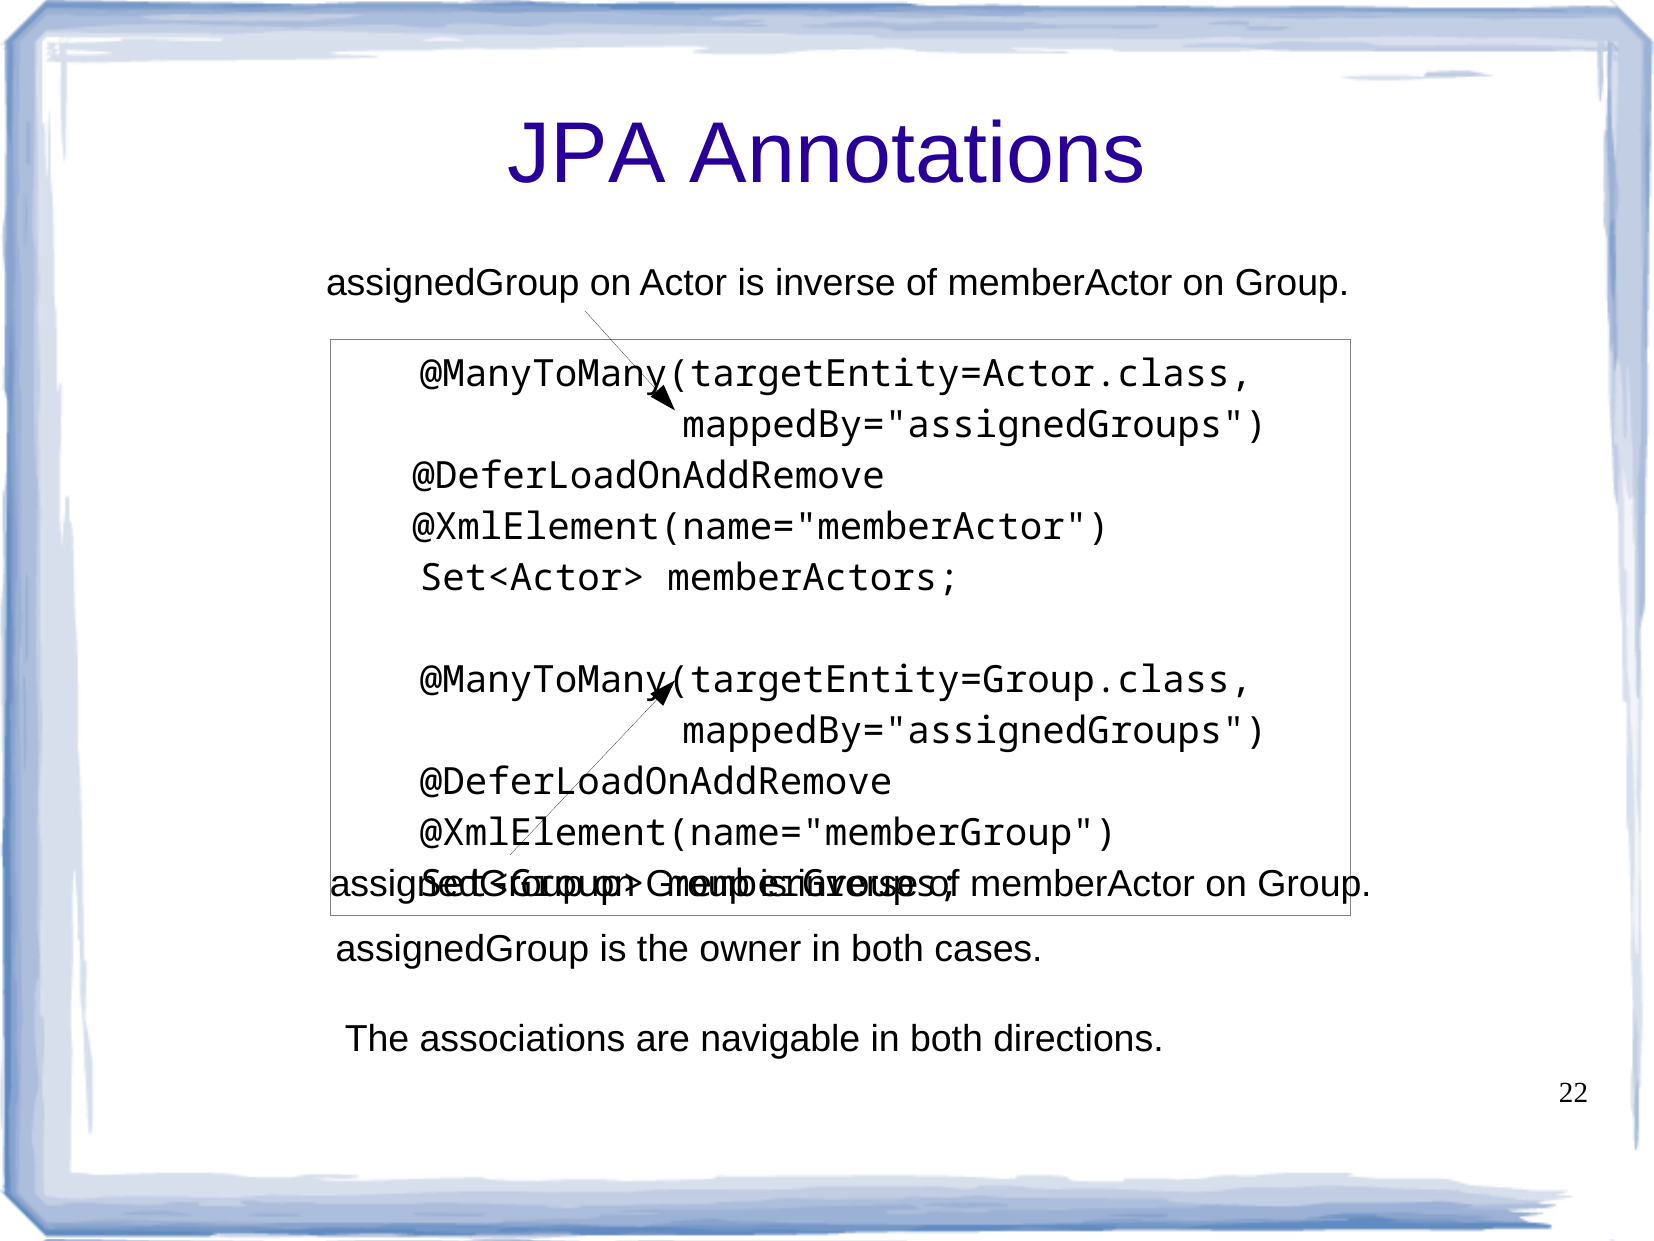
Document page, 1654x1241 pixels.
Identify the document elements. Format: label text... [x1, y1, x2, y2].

text_box The associations are navigable in both directions. [330, 1009, 1180, 1067]
text_box assignedGroup on Actor is inverse of memberActor on Group. [311, 254, 1366, 311]
title JPA Annotations [82, 49, 1571, 257]
picture [0, 0, 1654, 1241]
text_box assignedGroup is the owner in both cases. [320, 920, 1058, 978]
text_box @ManyToMany(targetEntity=Actor.class, mappedBy="assignedGroups") @DeferLoadOnAddRemove @XmlElement(name="memberActor") Set<Actor> memberActors; @ManyToMany(targetEntity=Group.class, mappedBy="assignedGroups") @DeferLoadOnAddRemove @XmlElement(name="memberGroup") Set<Group> memberGroups; [330, 339, 1351, 854]
text_box assignedGroup on Group is inverse of memberActor on Group. [315, 854, 1396, 912]
